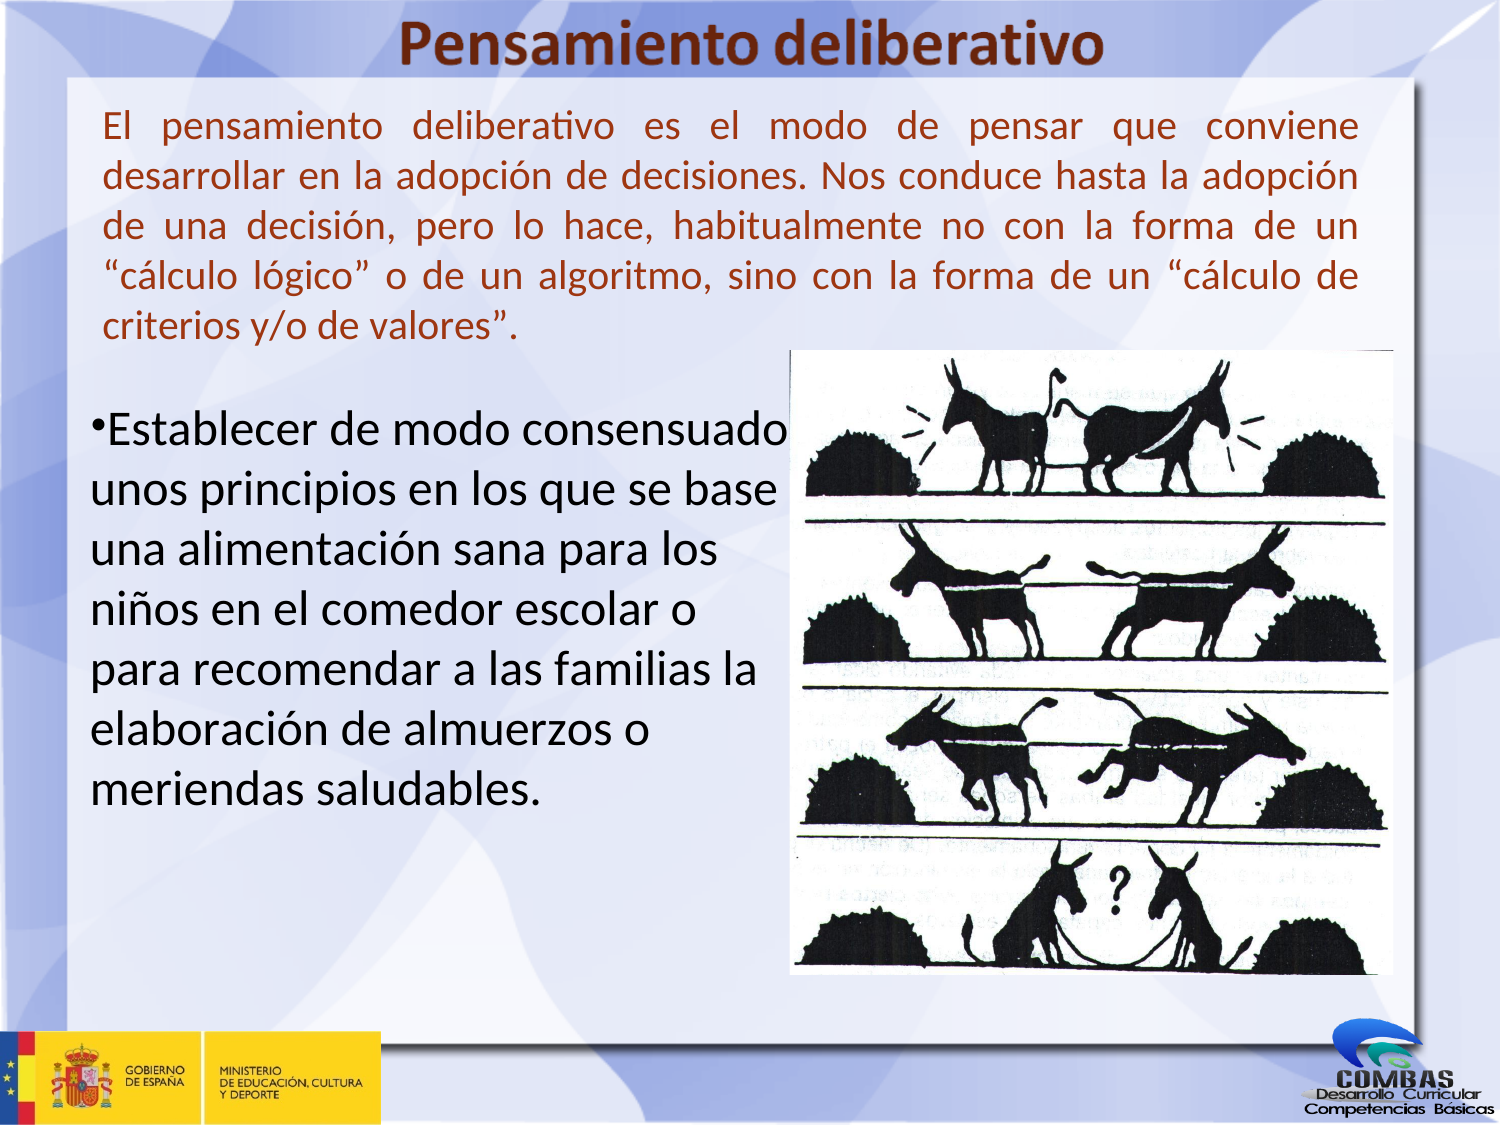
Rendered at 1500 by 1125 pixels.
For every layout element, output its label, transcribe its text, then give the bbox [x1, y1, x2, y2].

text_box Establecer de modo consensuado unos principios en los que se base una alimentación sana para los niños en el comedor escolar o para recomendar a las familias la elaboración de almuerzos o meriendas saludables. [75, 387, 789, 823]
picture [0, 0, 1500, 1125]
text_box El pensamiento deliberativo es el modo de pensar que conviene desarrollar en la adopción de decisiones. Nos conduce hasta la adopción de una decisión, pero lo hace, habitualmente no con la forma de un “cálculo lógico” o de un algoritmo, sino con la forma de un “cálculo de criterios y/o de valores”. [87, 90, 1375, 356]
